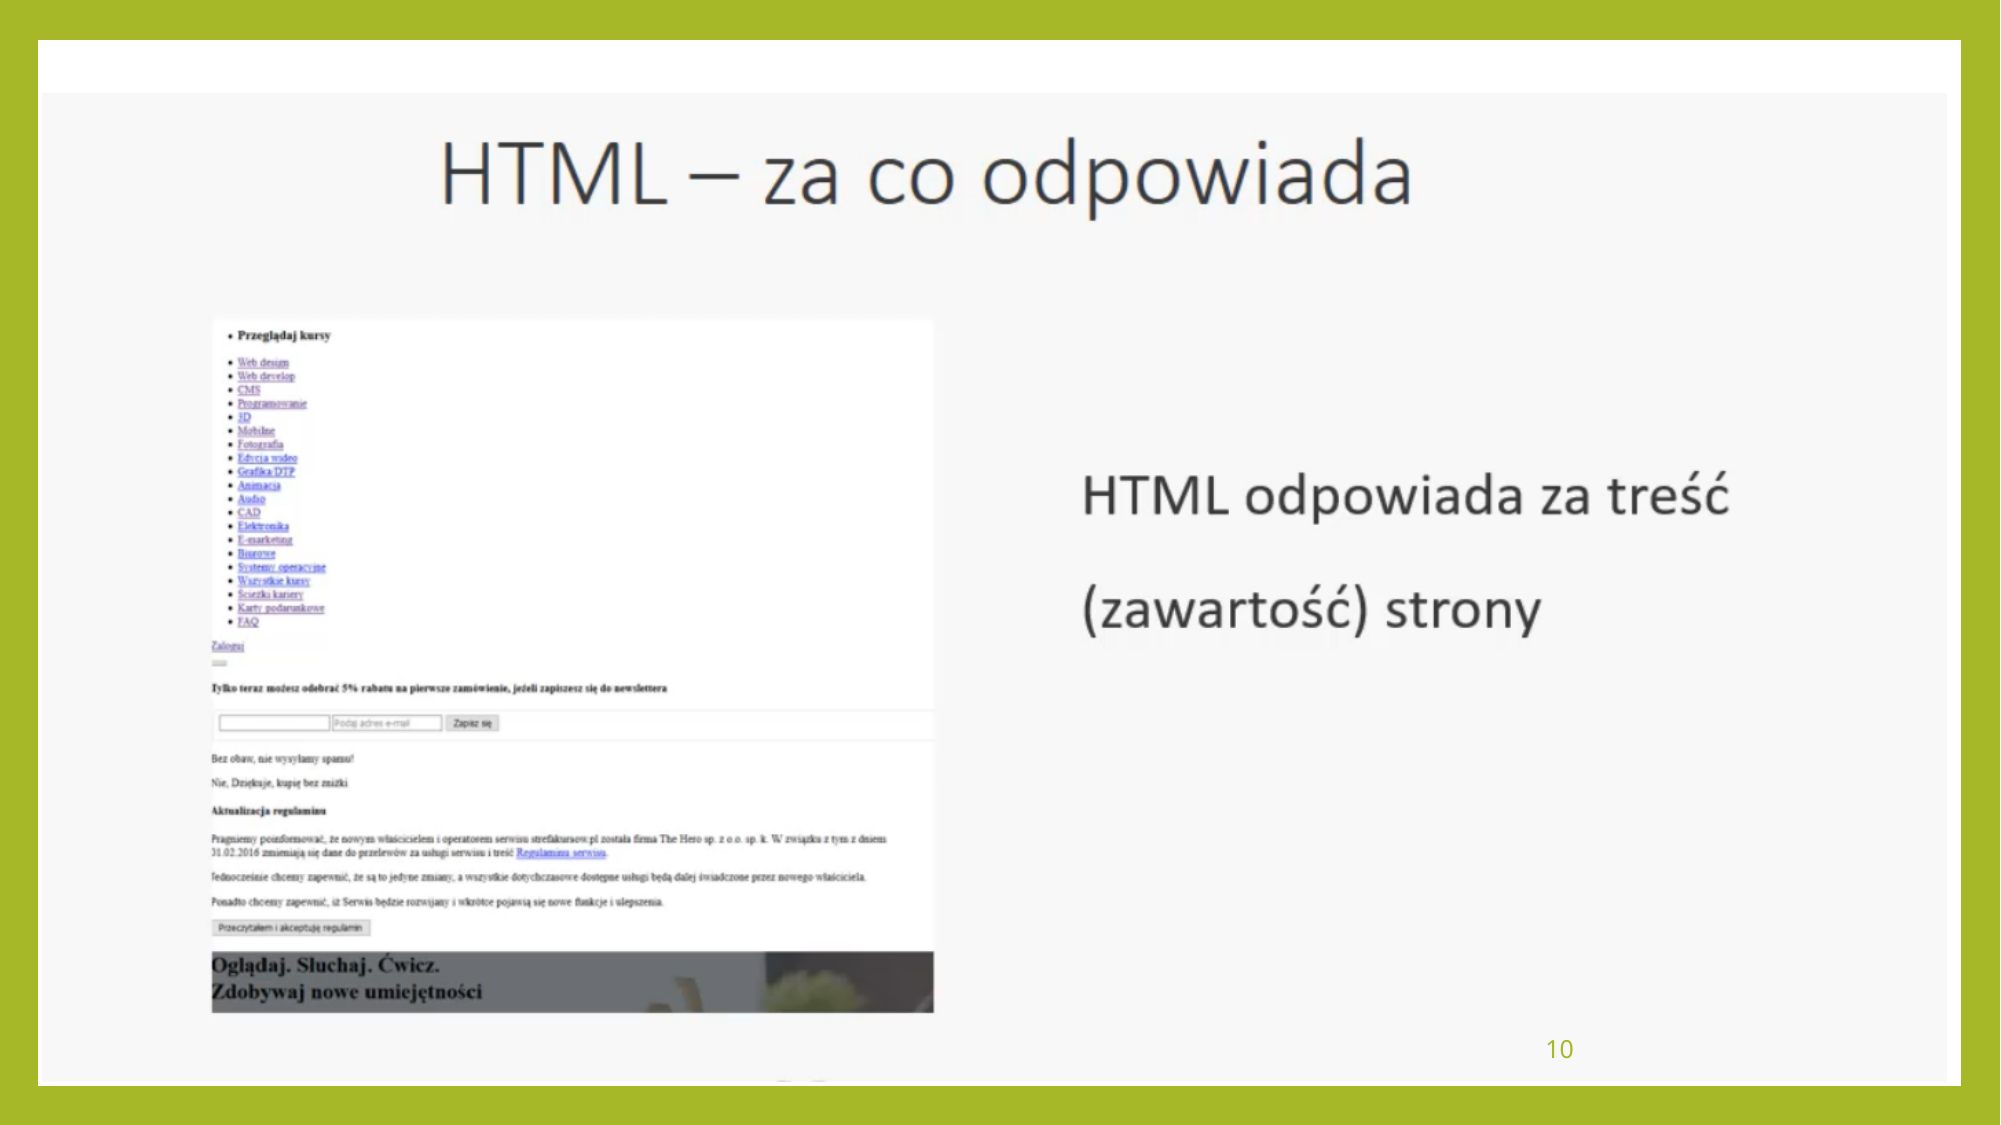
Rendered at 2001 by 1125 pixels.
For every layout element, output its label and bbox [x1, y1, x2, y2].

picture [42, 93, 1947, 1082]
text_box [1530, 1020, 1811, 1081]
